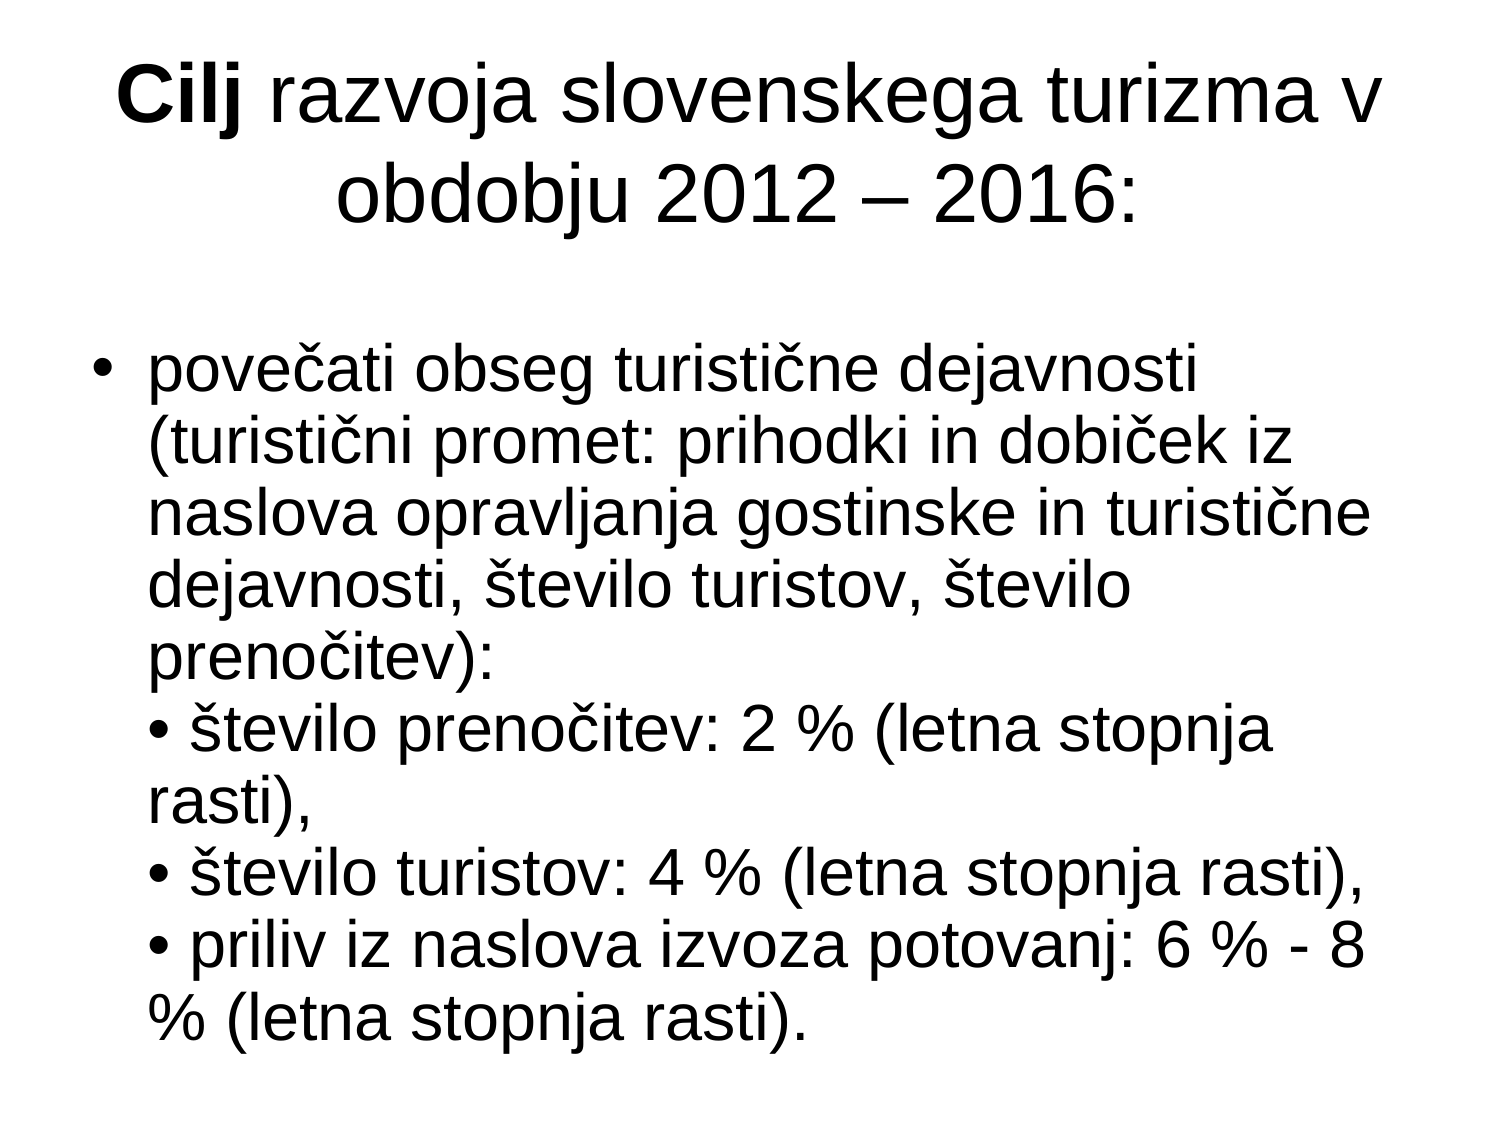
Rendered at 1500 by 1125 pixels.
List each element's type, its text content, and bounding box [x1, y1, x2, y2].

title Cilj razvoja slovenskega turizma v obdobju 2012 – 2016: [75, 31, 1426, 247]
list povečati obseg turistične dejavnosti (turistični promet: prihodki in dobiček iz naslova opravljanja gostinske in turistične dejavnosti, število turistov, število prenočitev): • število prenočitev: 2 % (letna stopnja rasti), • število turistov: 4 % (letna stopnja rasti), • priliv iz naslova izvoza potovanj: 6 % - 8 % (letna stopnja rasti). [76, 326, 1427, 1069]
